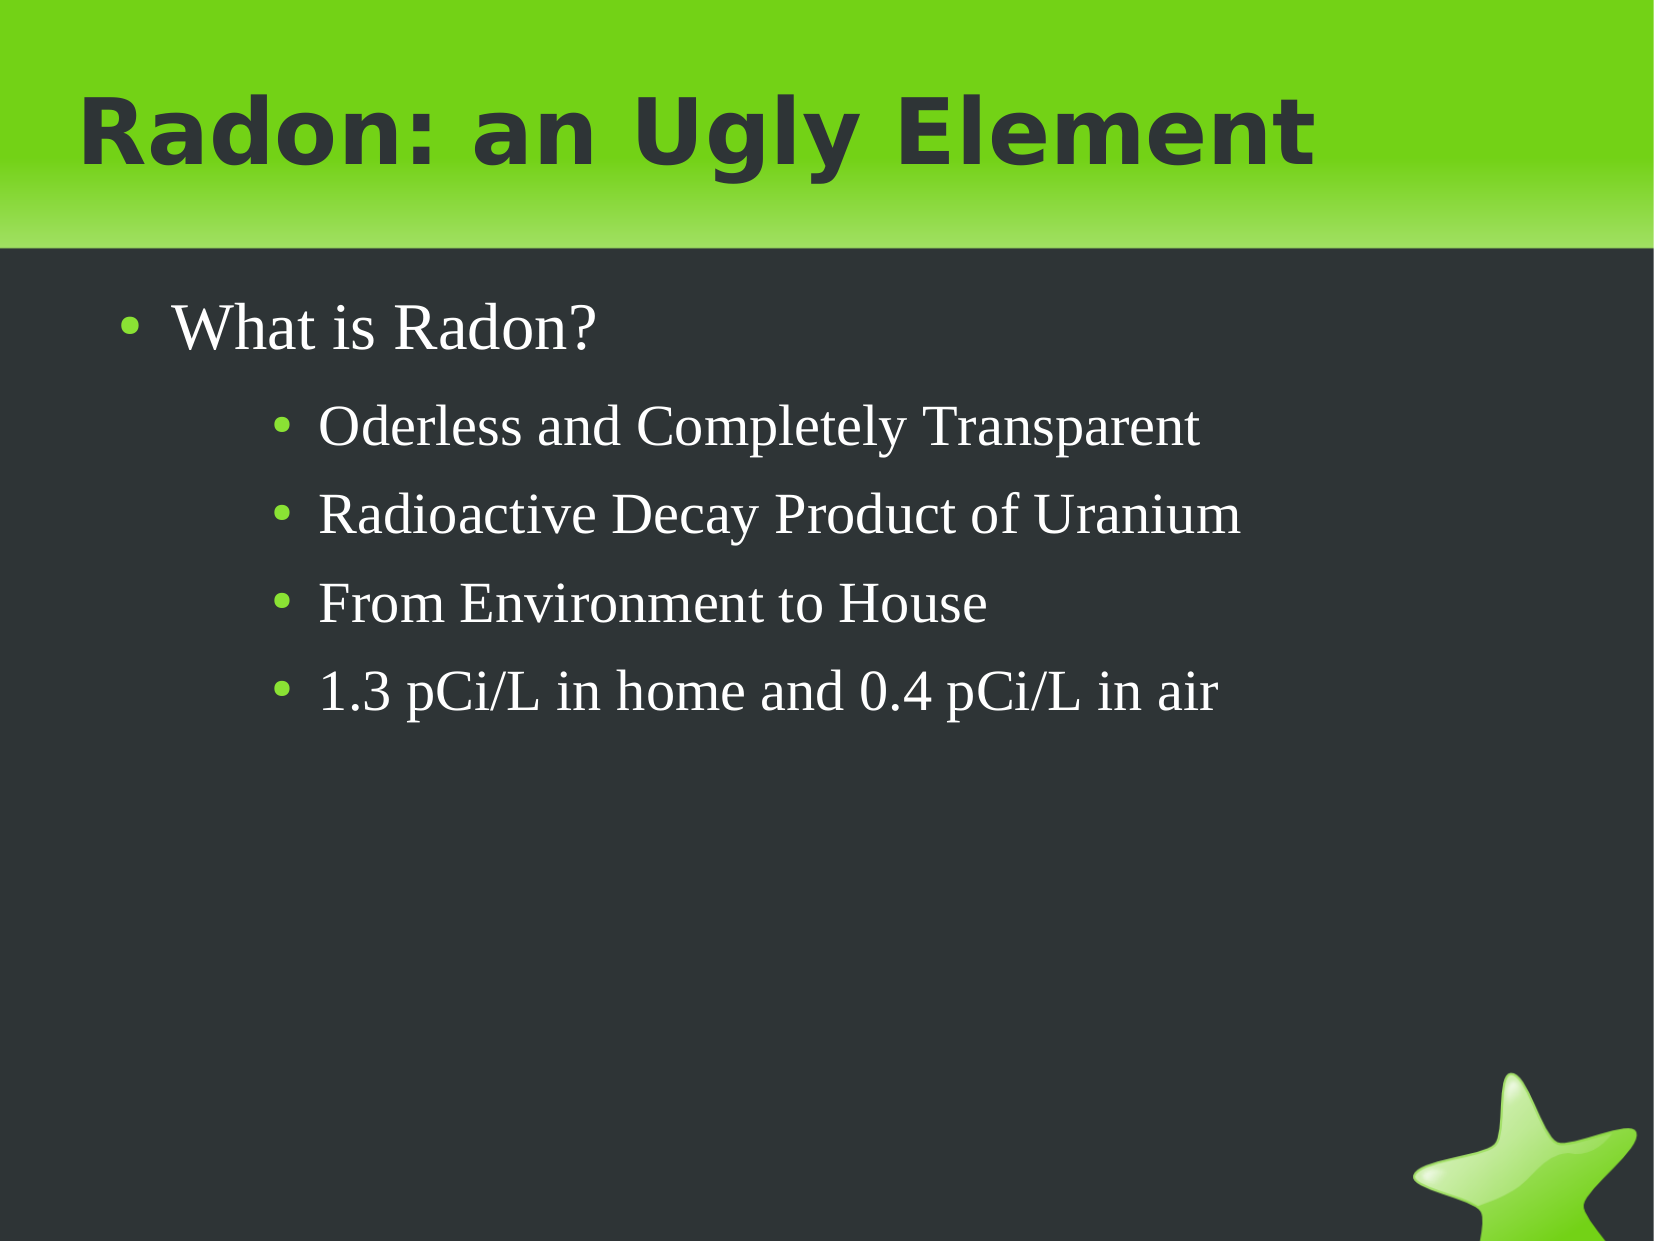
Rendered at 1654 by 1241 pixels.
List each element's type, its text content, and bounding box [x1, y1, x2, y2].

title Radon: an Ugly Element [76, 36, 1565, 229]
picture [0, 0, 1654, 1241]
list What is Radon? Oderless and Completely Transparent Radioactive Decay Product of Uranium From Environment to House 1.3 pCi/L in home and 0.4 pCi/L in air [82, 290, 1571, 1094]
